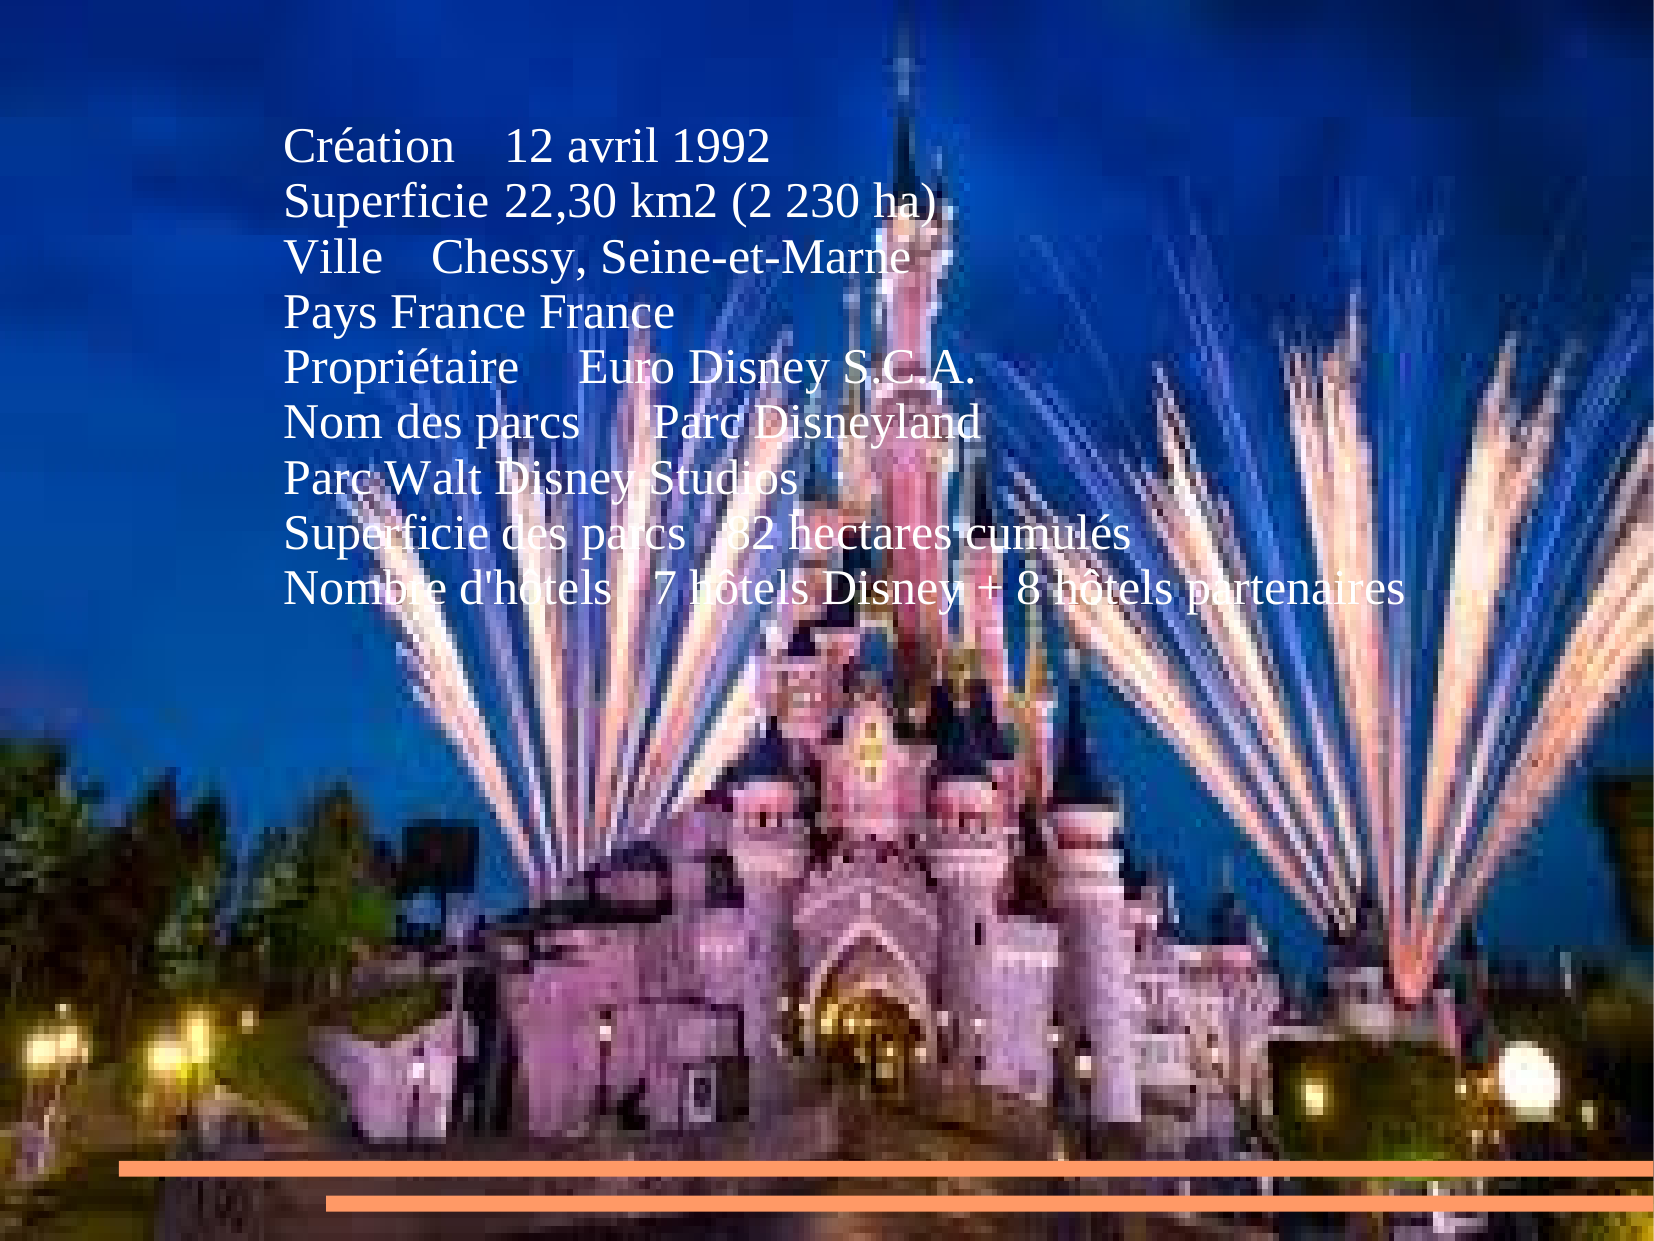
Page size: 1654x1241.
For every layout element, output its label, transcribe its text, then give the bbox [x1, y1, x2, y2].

text_box Création 12 avril 1992 Superficie 22,30 km2 (2 230 ha) Ville Chessy, Seine-et-Marne Pays France France Propriétaire Euro Disney S.C.A. Nom des parcs Parc Disneyland Parc Walt Disney Studios Superficie des parcs 82 hectares cumulés Nombre d'hôtels 7 hôtels Disney + 8 hôtels partenaires [283, 118, 1408, 957]
picture [0, 0, 1654, 1241]
